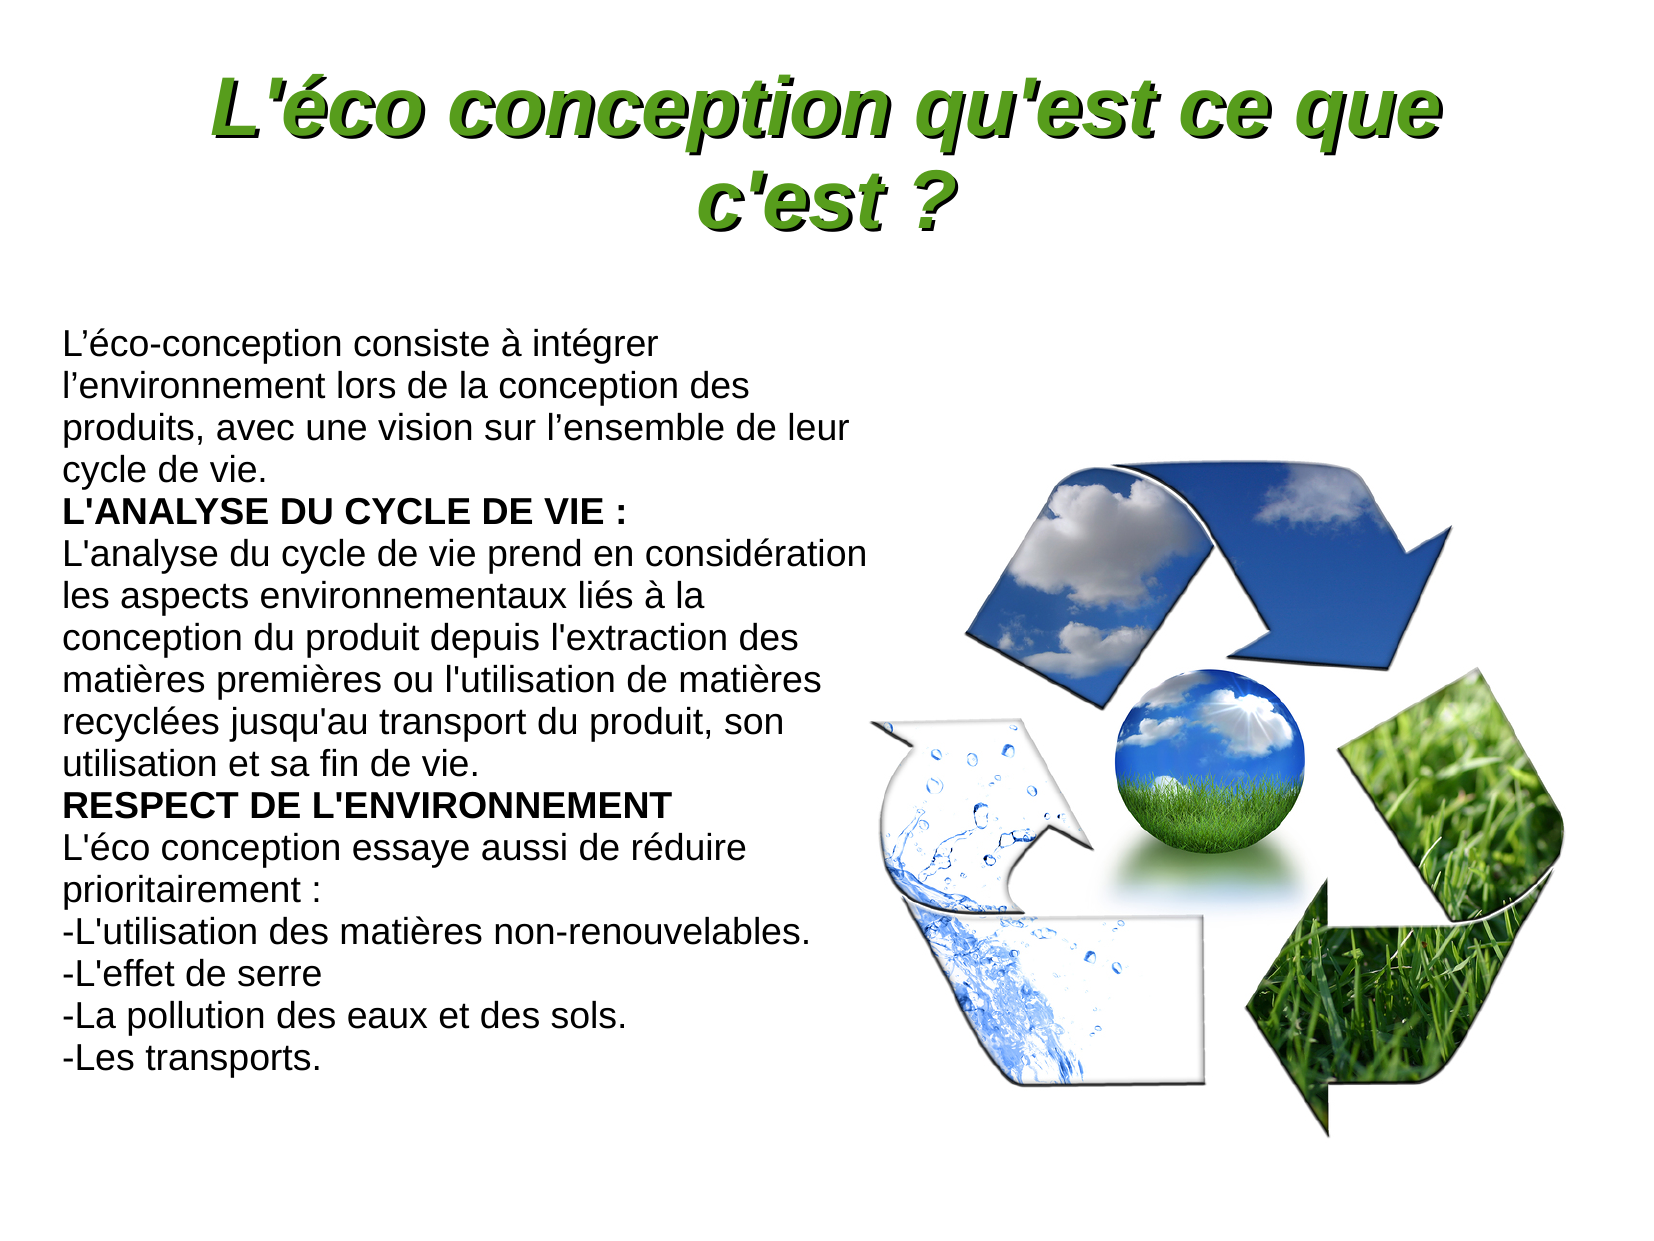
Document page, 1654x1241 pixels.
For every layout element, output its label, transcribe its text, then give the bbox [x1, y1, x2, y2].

title L'éco conception qu'est ce que c'est ? [82, 49, 1571, 257]
text_box L’éco-conception consiste à intégrer l’environnement lors de la conception des produits, avec une vision sur l’ensemble de leur cycle de vie. L'ANALYSE DU CYCLE DE VIE : L'analyse du cycle de vie prend en considération les aspects environnementaux liés à la conception du produit depuis l'extraction des matières premières ou l'utilisation de matières recyclées jusqu'au transport du produit, son utilisation et sa fin de vie. RESPECT DE L'ENVIRONNEMENT L'éco conception essaye aussi de réduire prioritairement : -L'utilisation des matières non-renouvelables. -L'effet de serre -La pollution des eaux et des sols. -Les transports. [47, 315, 898, 1217]
picture [898, 340, 1654, 1193]
